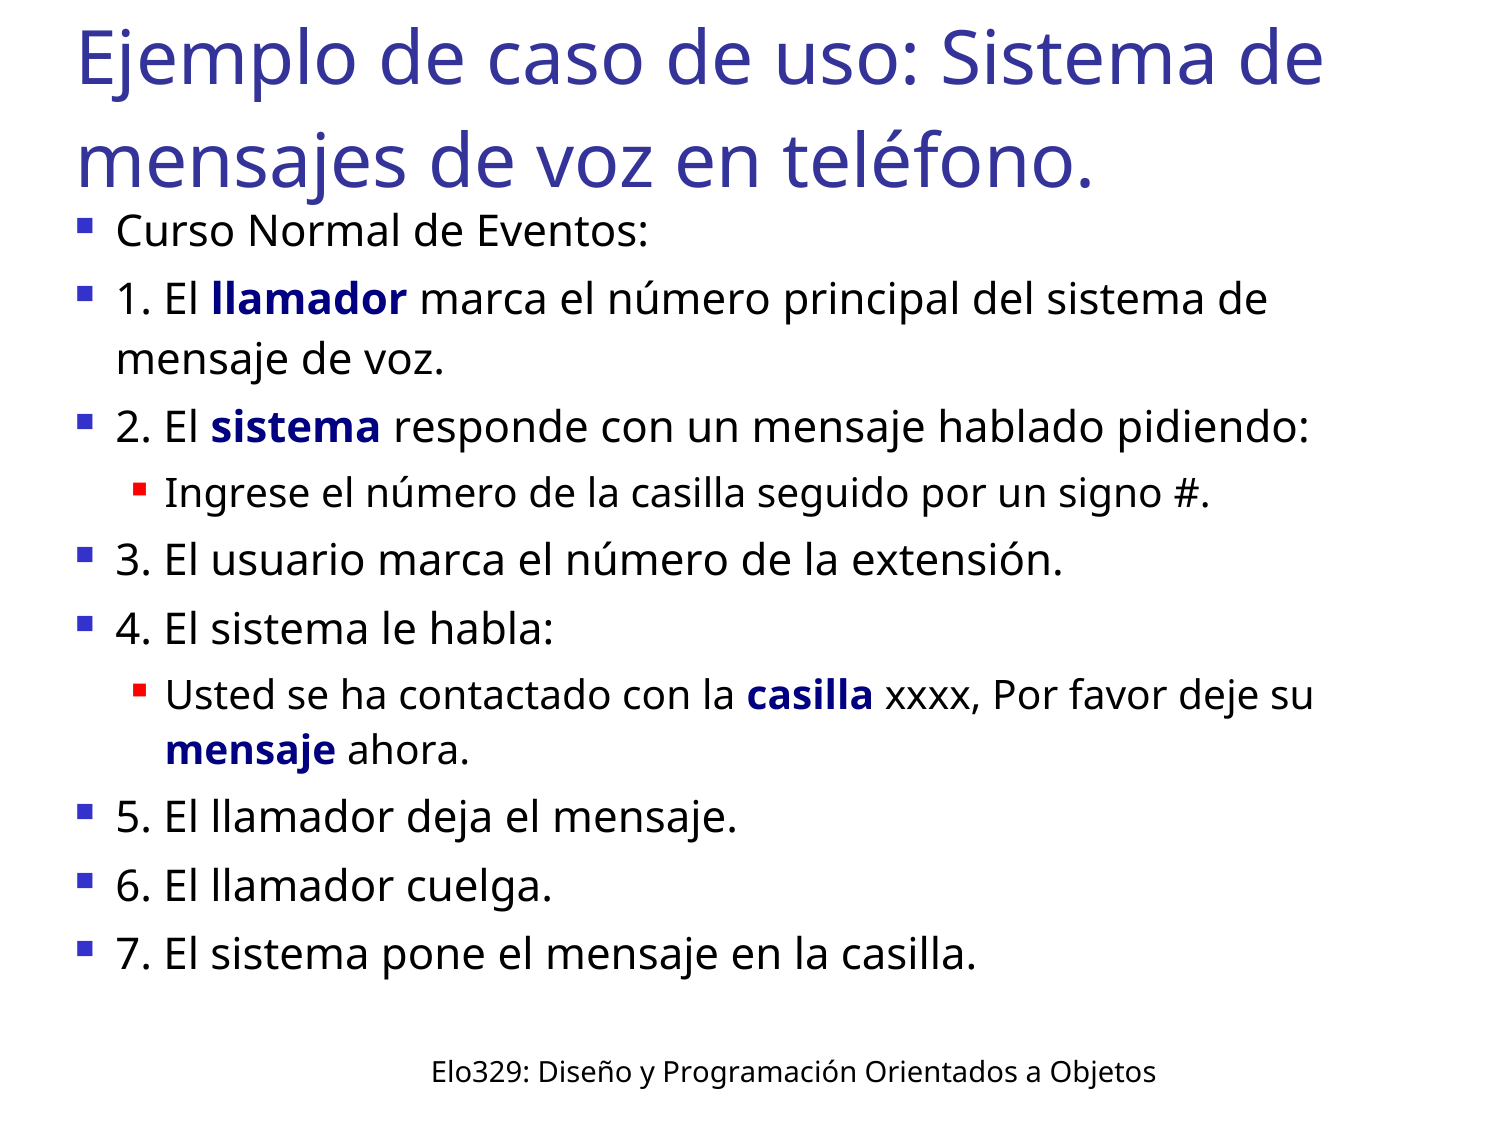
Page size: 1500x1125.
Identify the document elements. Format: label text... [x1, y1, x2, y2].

title Ejemplo de caso de uso: Sistema de mensajes de voz en teléfono. [75, 8, 1426, 199]
list Curso Normal de Eventos: 1. El llamador marca el número principal del sistema de mensaje de voz. 2. El sistema responde con un mensaje hablado pidiendo: Ingrese el número de la casilla seguido por un signo #. 3. El usuario marca el número de la extensión. 4. El sistema le habla: Usted se ha contactado con la casilla xxxx, Por favor deje su mensaje ahora. 5. El llamador deja el mensaje. 6. El llamador cuelga. 7. El sistema pone el mensaje en la casilla. [75, 199, 1446, 992]
